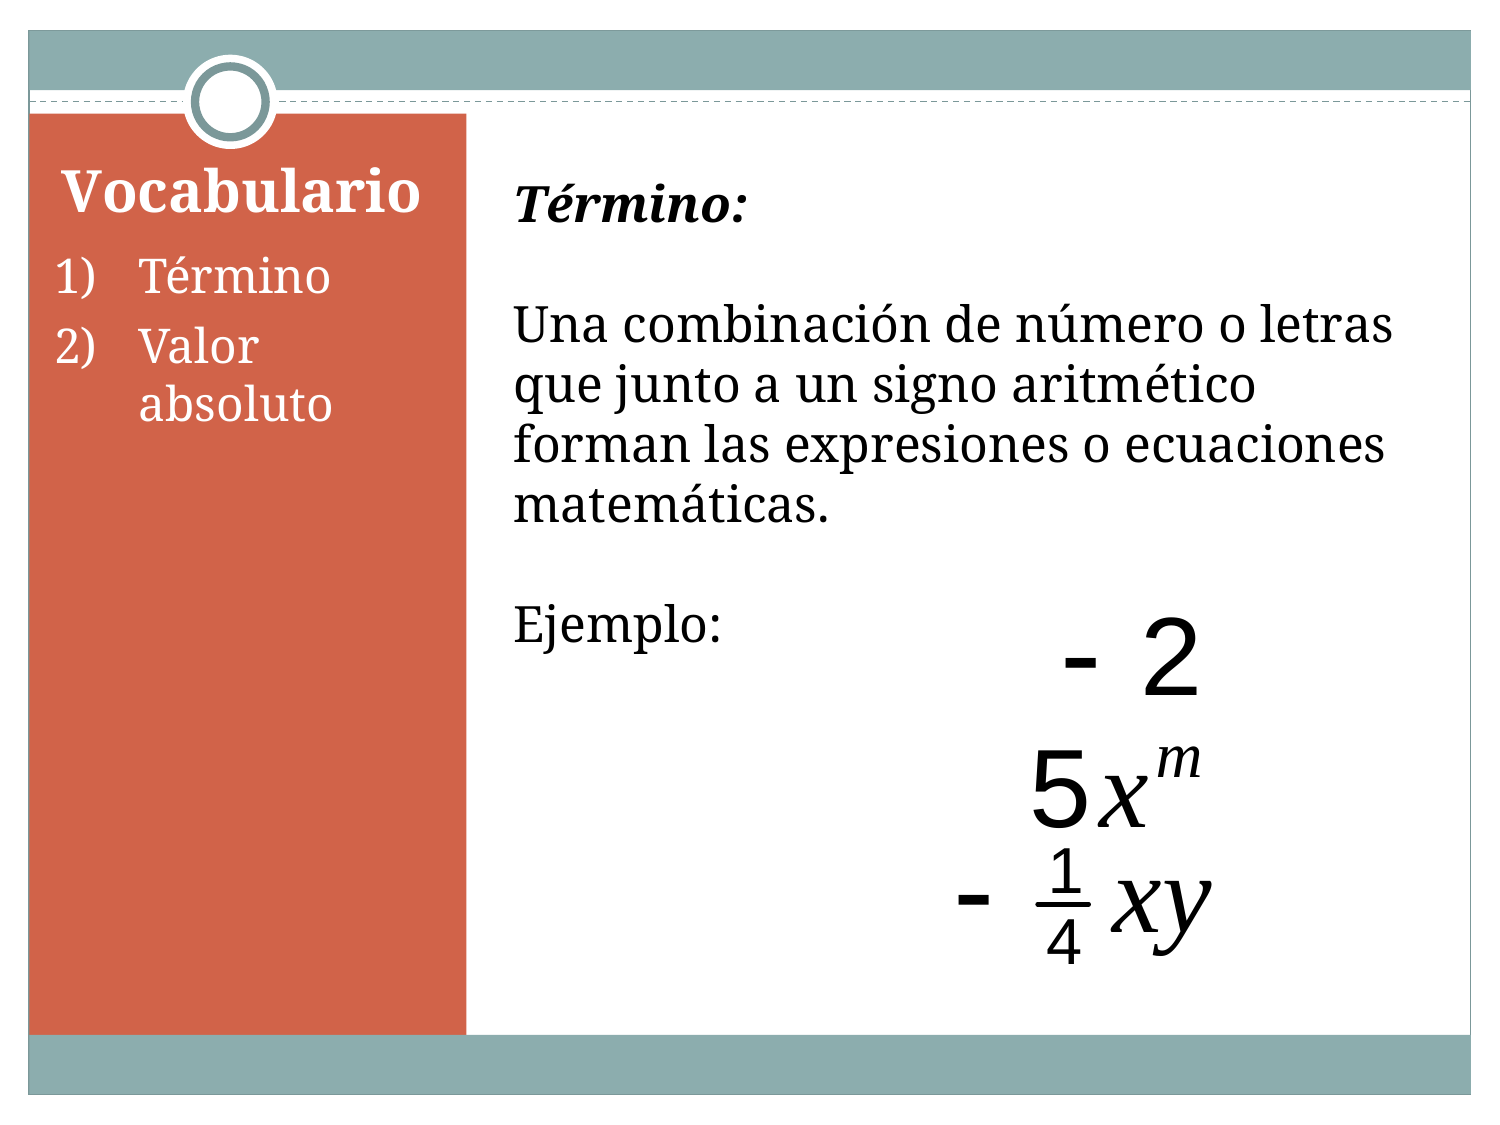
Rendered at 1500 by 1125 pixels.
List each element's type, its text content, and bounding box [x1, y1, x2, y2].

chart [939, 593, 1236, 988]
list Término Valor absoluto [39, 238, 467, 1024]
text_box Término: Una combinación de número o letras que junto a un signo aritmético forman las expresiones o ecuaciones matemáticas. Ejemplo: [498, 164, 1459, 661]
